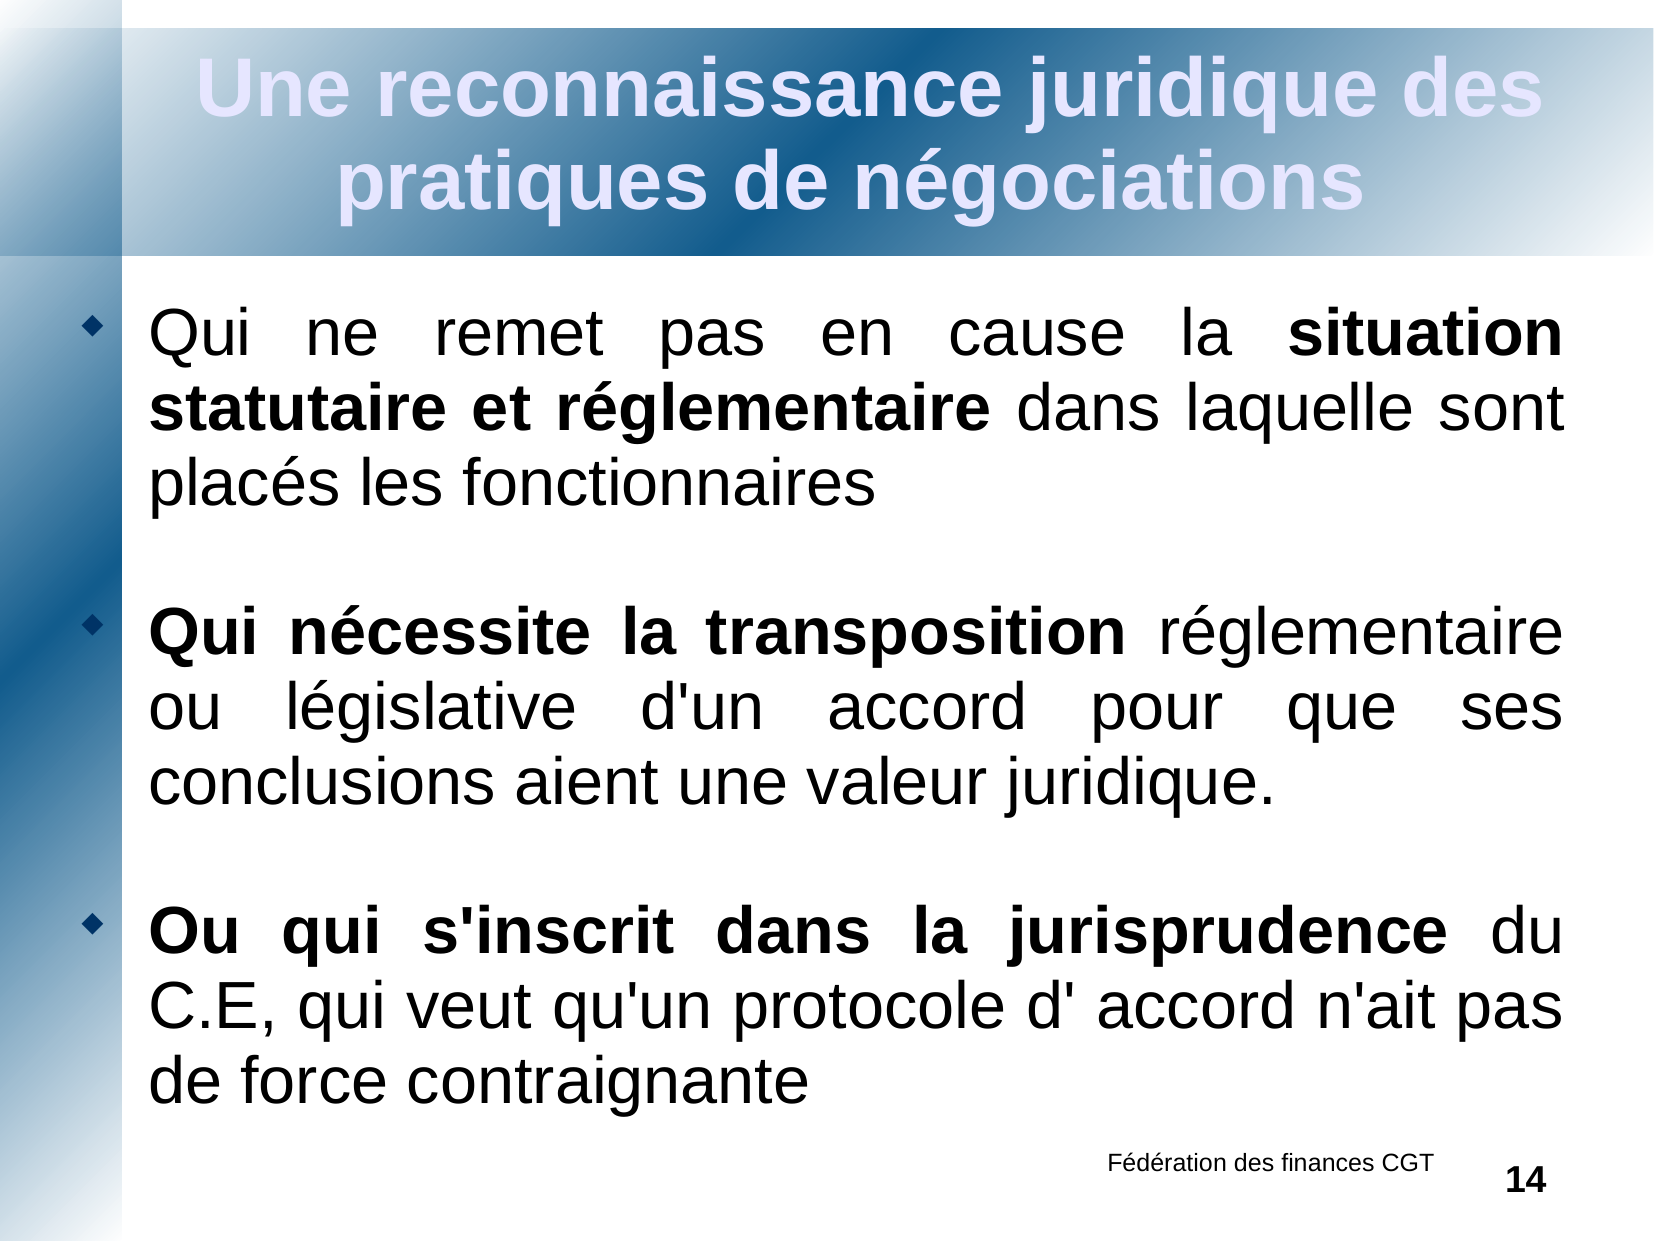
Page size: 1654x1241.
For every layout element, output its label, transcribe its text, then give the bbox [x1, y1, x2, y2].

title Une reconnaissance juridique des pratiques de négociations [106, 37, 1595, 230]
list Qui ne remet pas en cause la situation statutaire et réglementaire dans laquelle sont placés les fonctionnaires Qui nécessite la transposition réglementaire ou législative d'un accord pour que ses conclusions aient une valeur juridique. Ou qui s'inscrit dans la jurisprudence du C.E, qui veut qu'un protocole d' accord n'ait pas de force contraignante [77, 295, 1565, 1118]
text_box <numéro> [1490, 1151, 1654, 1223]
text_box Fédération des finances CGT [1092, 1141, 1566, 1199]
